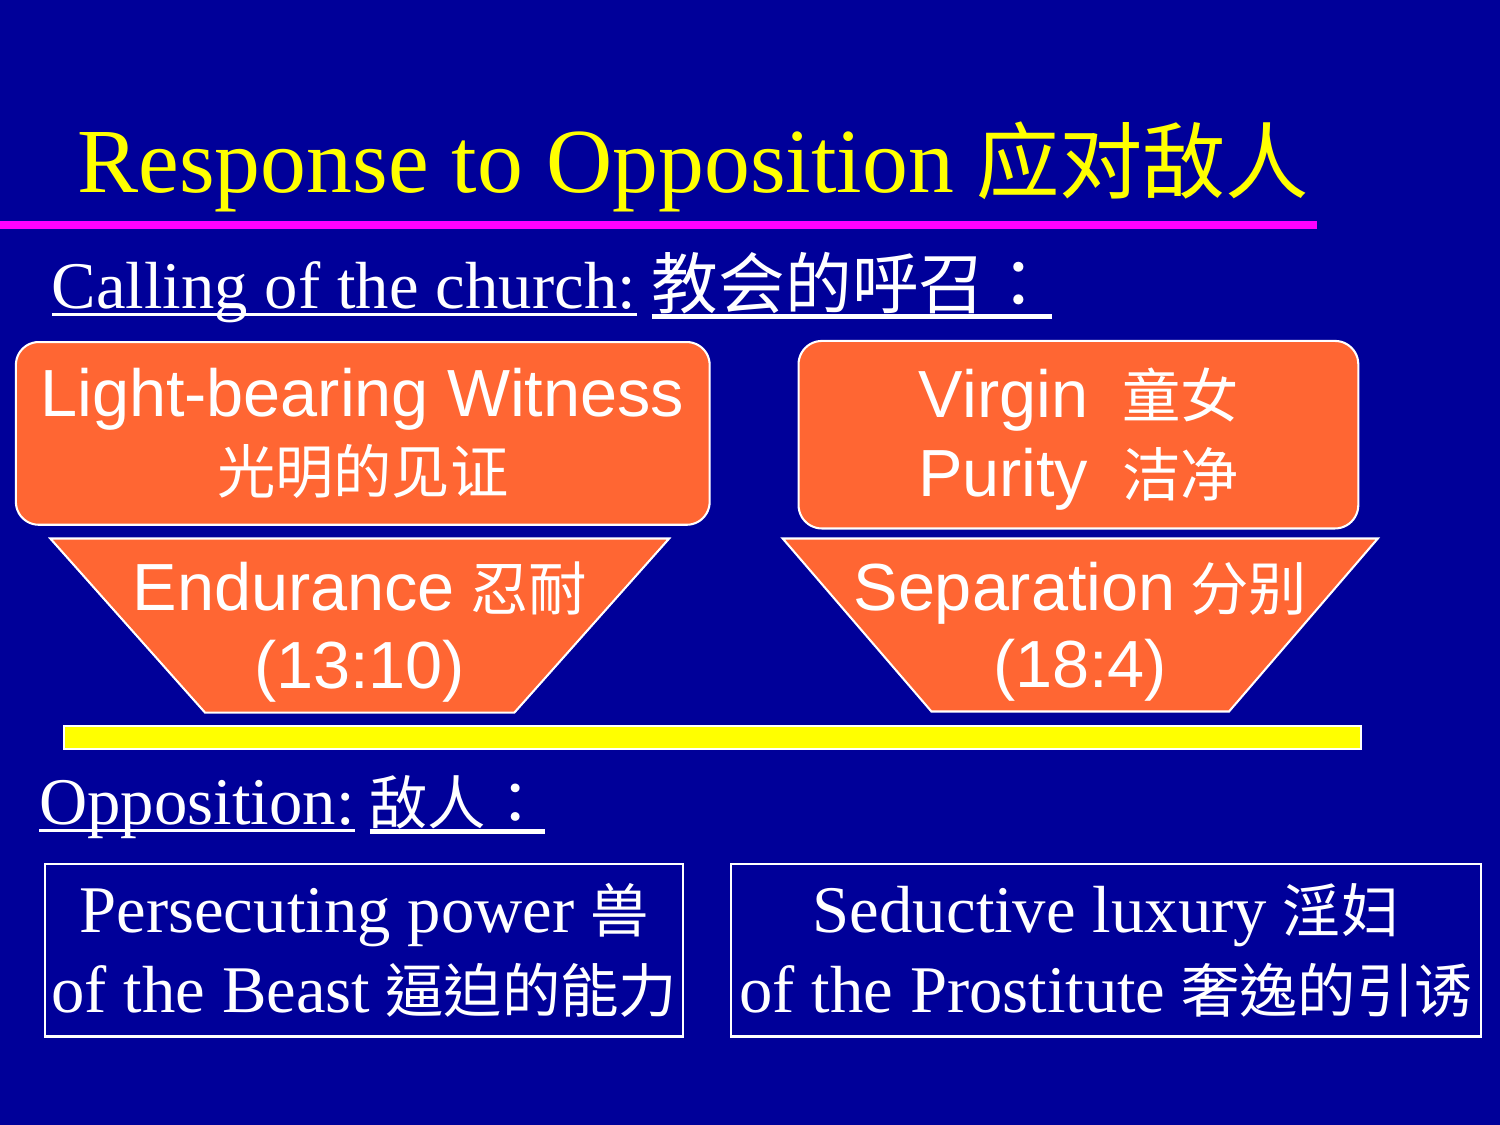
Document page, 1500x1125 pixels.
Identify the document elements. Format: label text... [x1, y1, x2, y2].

text_box Opposition:敌人： [24, 754, 619, 850]
text_box [63, 726, 1362, 749]
title Response to Opposition应对敌人 [62, 43, 1338, 225]
text_box Calling of the church:教会的呼召： [36, 229, 1088, 336]
text_box Virgin 童女 Purity 洁净 [798, 340, 1359, 529]
text_box Light-bearing Witness 光明的见证 [15, 342, 710, 525]
text_box Endurance忍耐 (13:10) [50, 538, 670, 713]
text_box Seductive luxury淫妇 of the Prostitute奢逸的引诱 [731, 863, 1482, 1037]
text_box Separation分别 (18:4) [782, 538, 1378, 712]
text_box Persecuting power兽 of the Beast逼迫的能力 [45, 863, 683, 1037]
